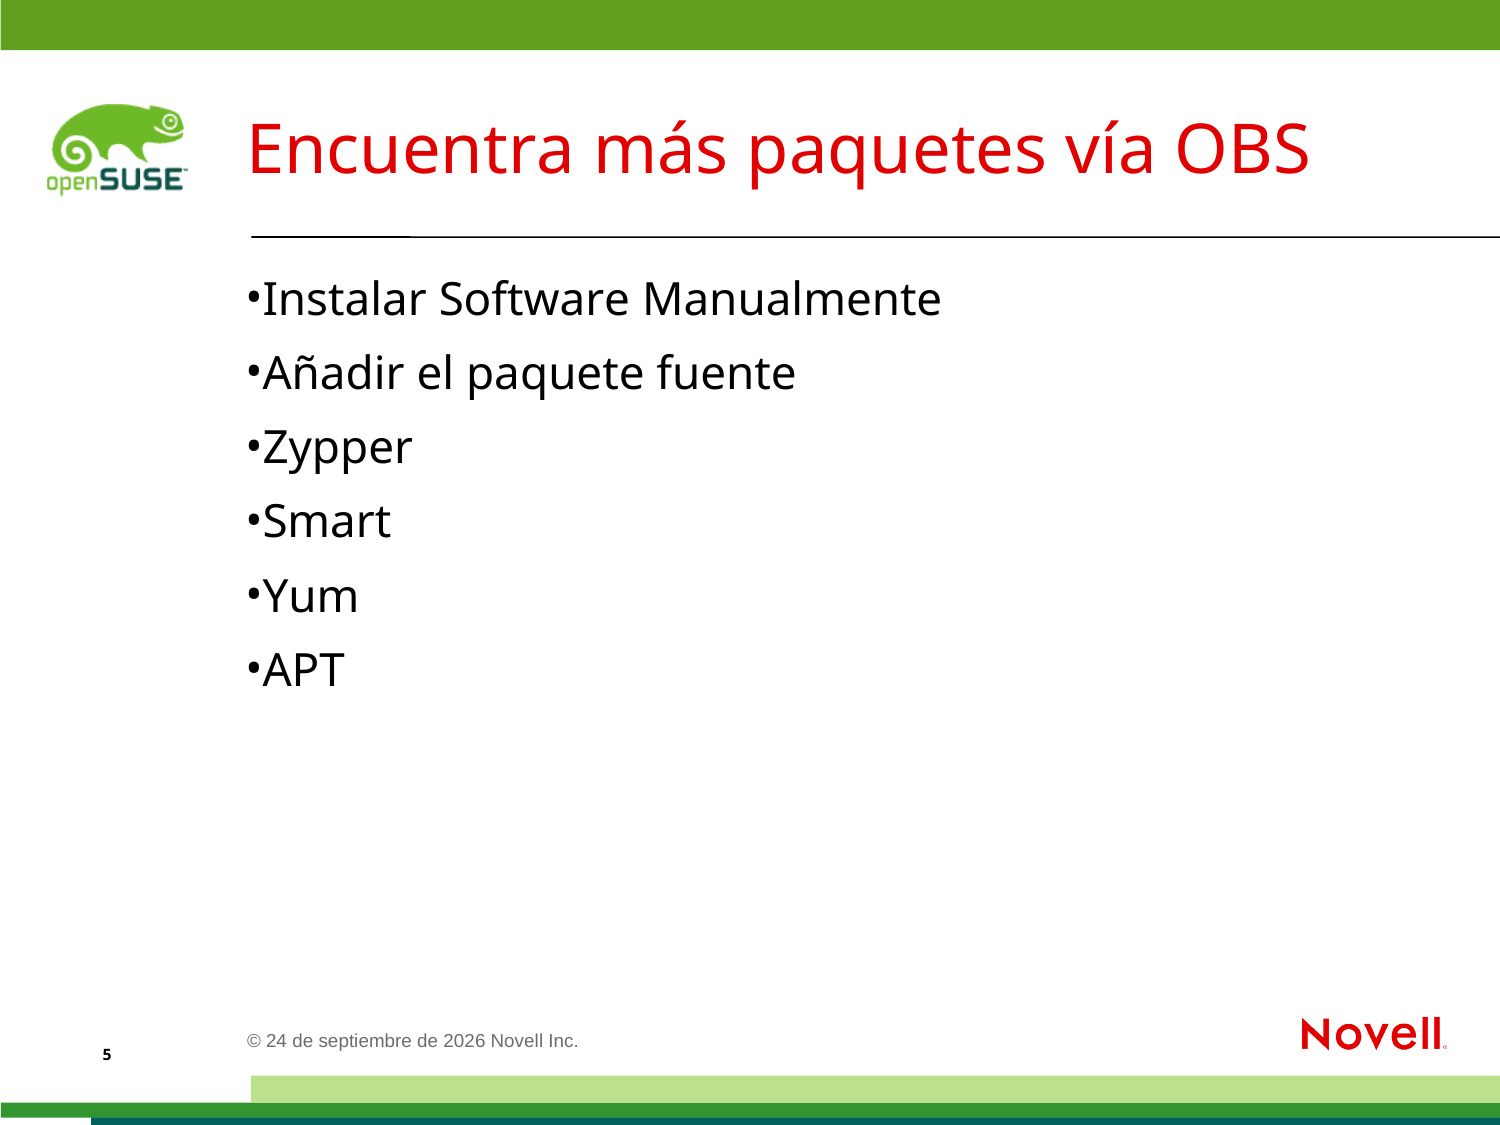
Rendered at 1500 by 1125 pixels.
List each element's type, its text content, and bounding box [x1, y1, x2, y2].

picture [1295, 1011, 1453, 1056]
picture [47, 104, 188, 197]
title Encuentra más paquetes vía OBS [246, 55, 1409, 244]
list Instalar Software Manualmente Añadir el paquete fuente Zypper Smart Yum APT [245, 267, 1458, 707]
